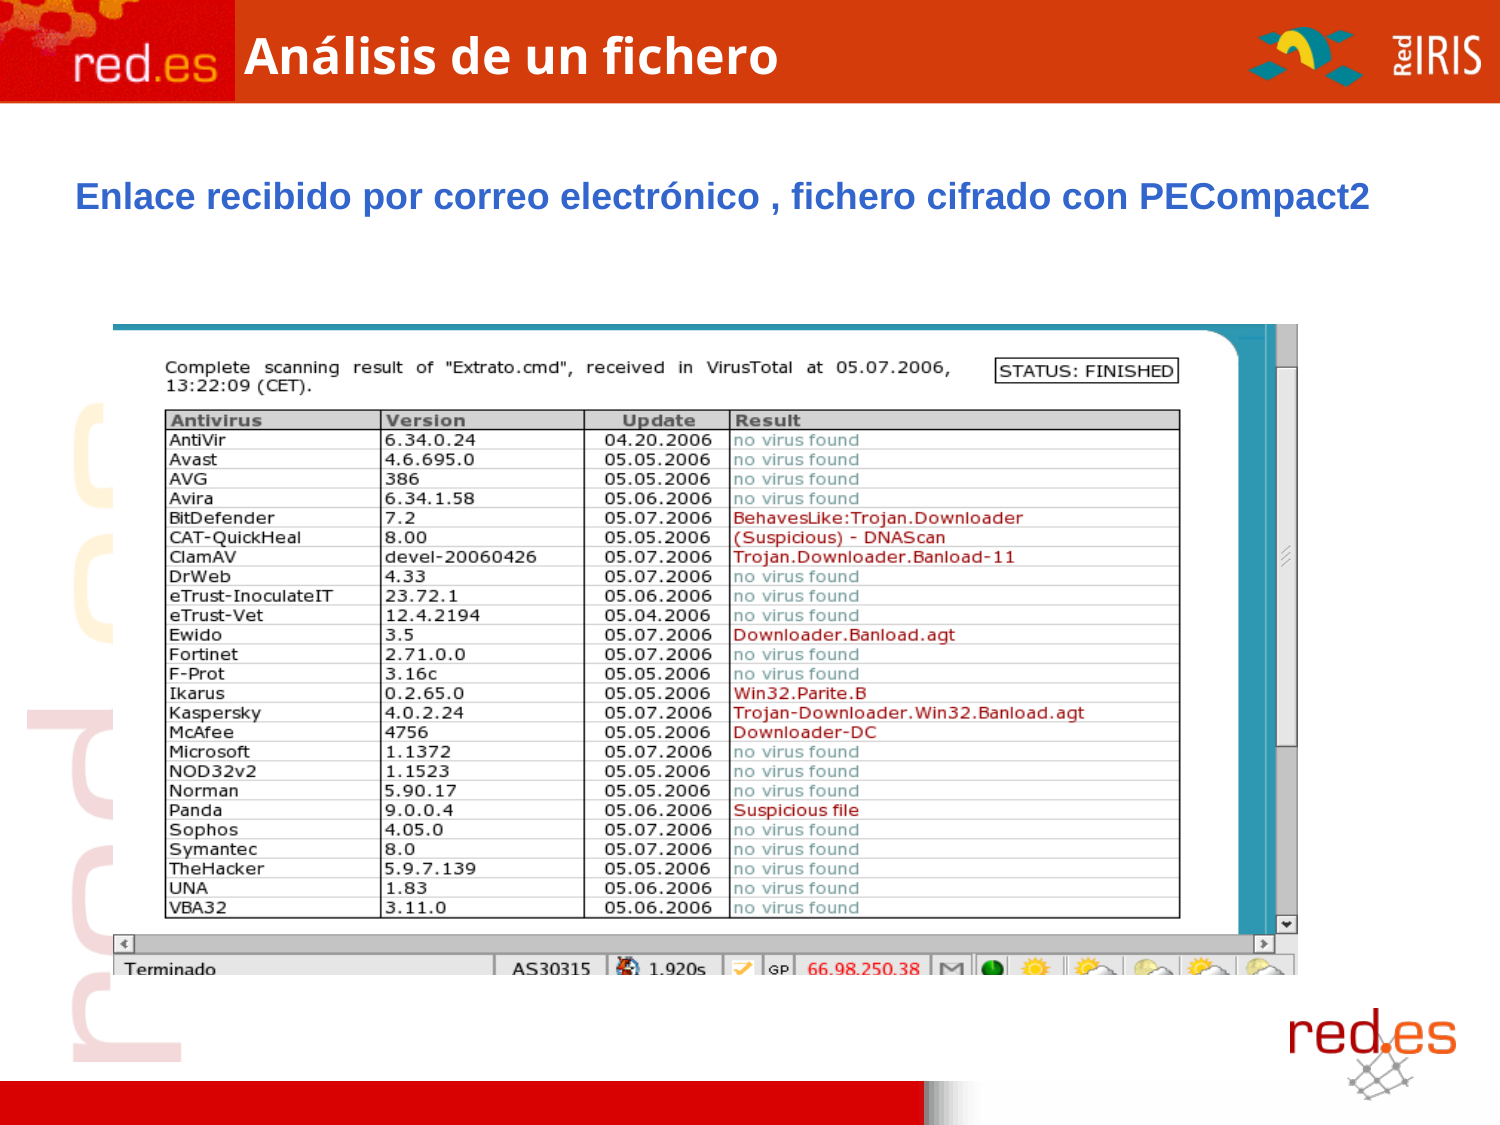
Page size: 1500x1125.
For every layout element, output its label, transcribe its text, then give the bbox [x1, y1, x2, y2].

picture [0, 1008, 1500, 1125]
chart [67, 324, 1418, 975]
picture [27, 400, 345, 1062]
picture [1412, 27, 1481, 87]
title Análisis de un fichero [244, 0, 1412, 121]
list Enlace recibido por correo electrónico , fichero cifrado con PECompact2 [75, 177, 1388, 325]
picture [0, 0, 235, 101]
